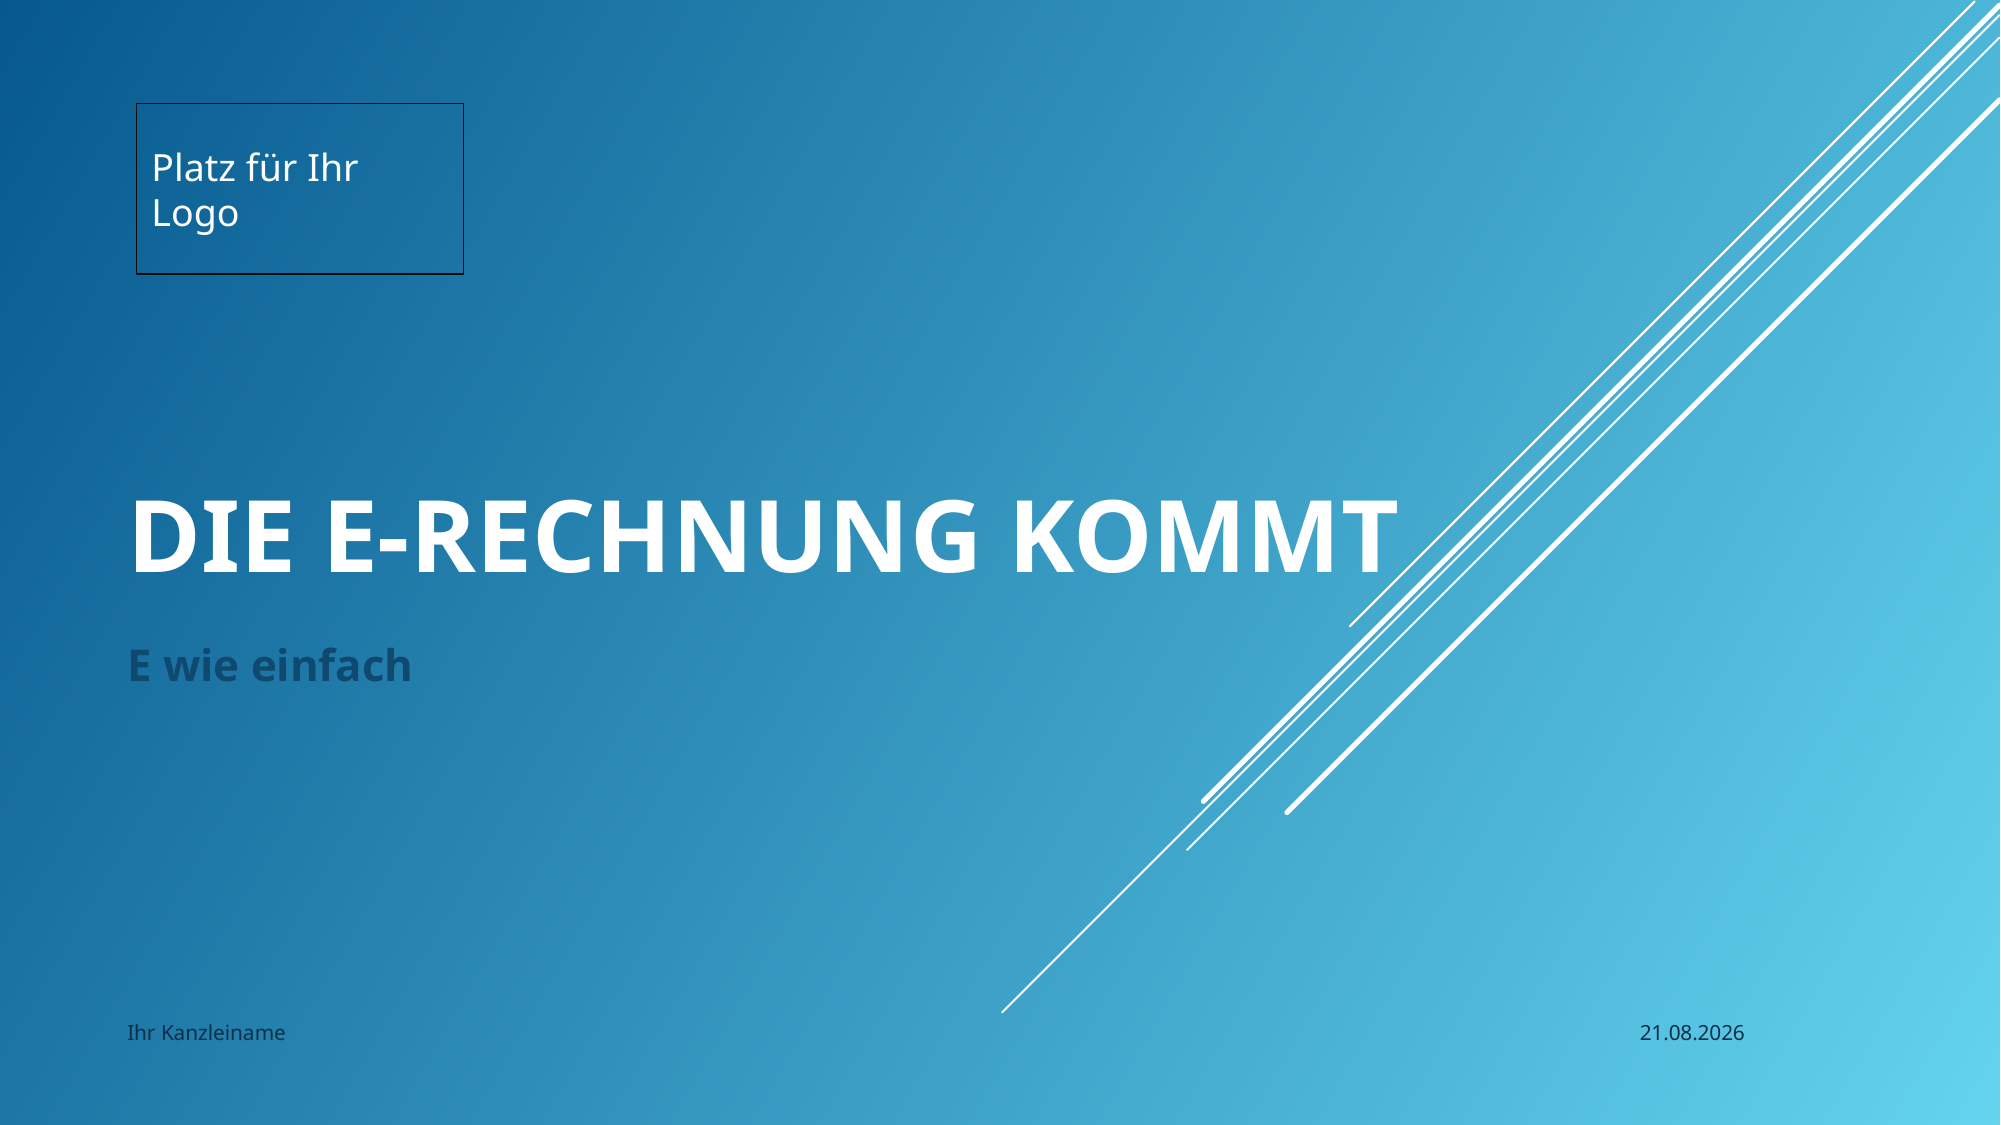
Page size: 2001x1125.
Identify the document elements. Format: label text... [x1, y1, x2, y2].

text_box Ihr Kanzleiname [112, 1012, 1350, 1073]
text_box 03.07.2024 [1624, 1012, 1888, 1073]
subtitle E wie einfach [112, 630, 1163, 950]
title Die E-Rechnung kommt [112, 112, 1425, 601]
text_box Platz für Ihr Logo [136, 103, 464, 275]
